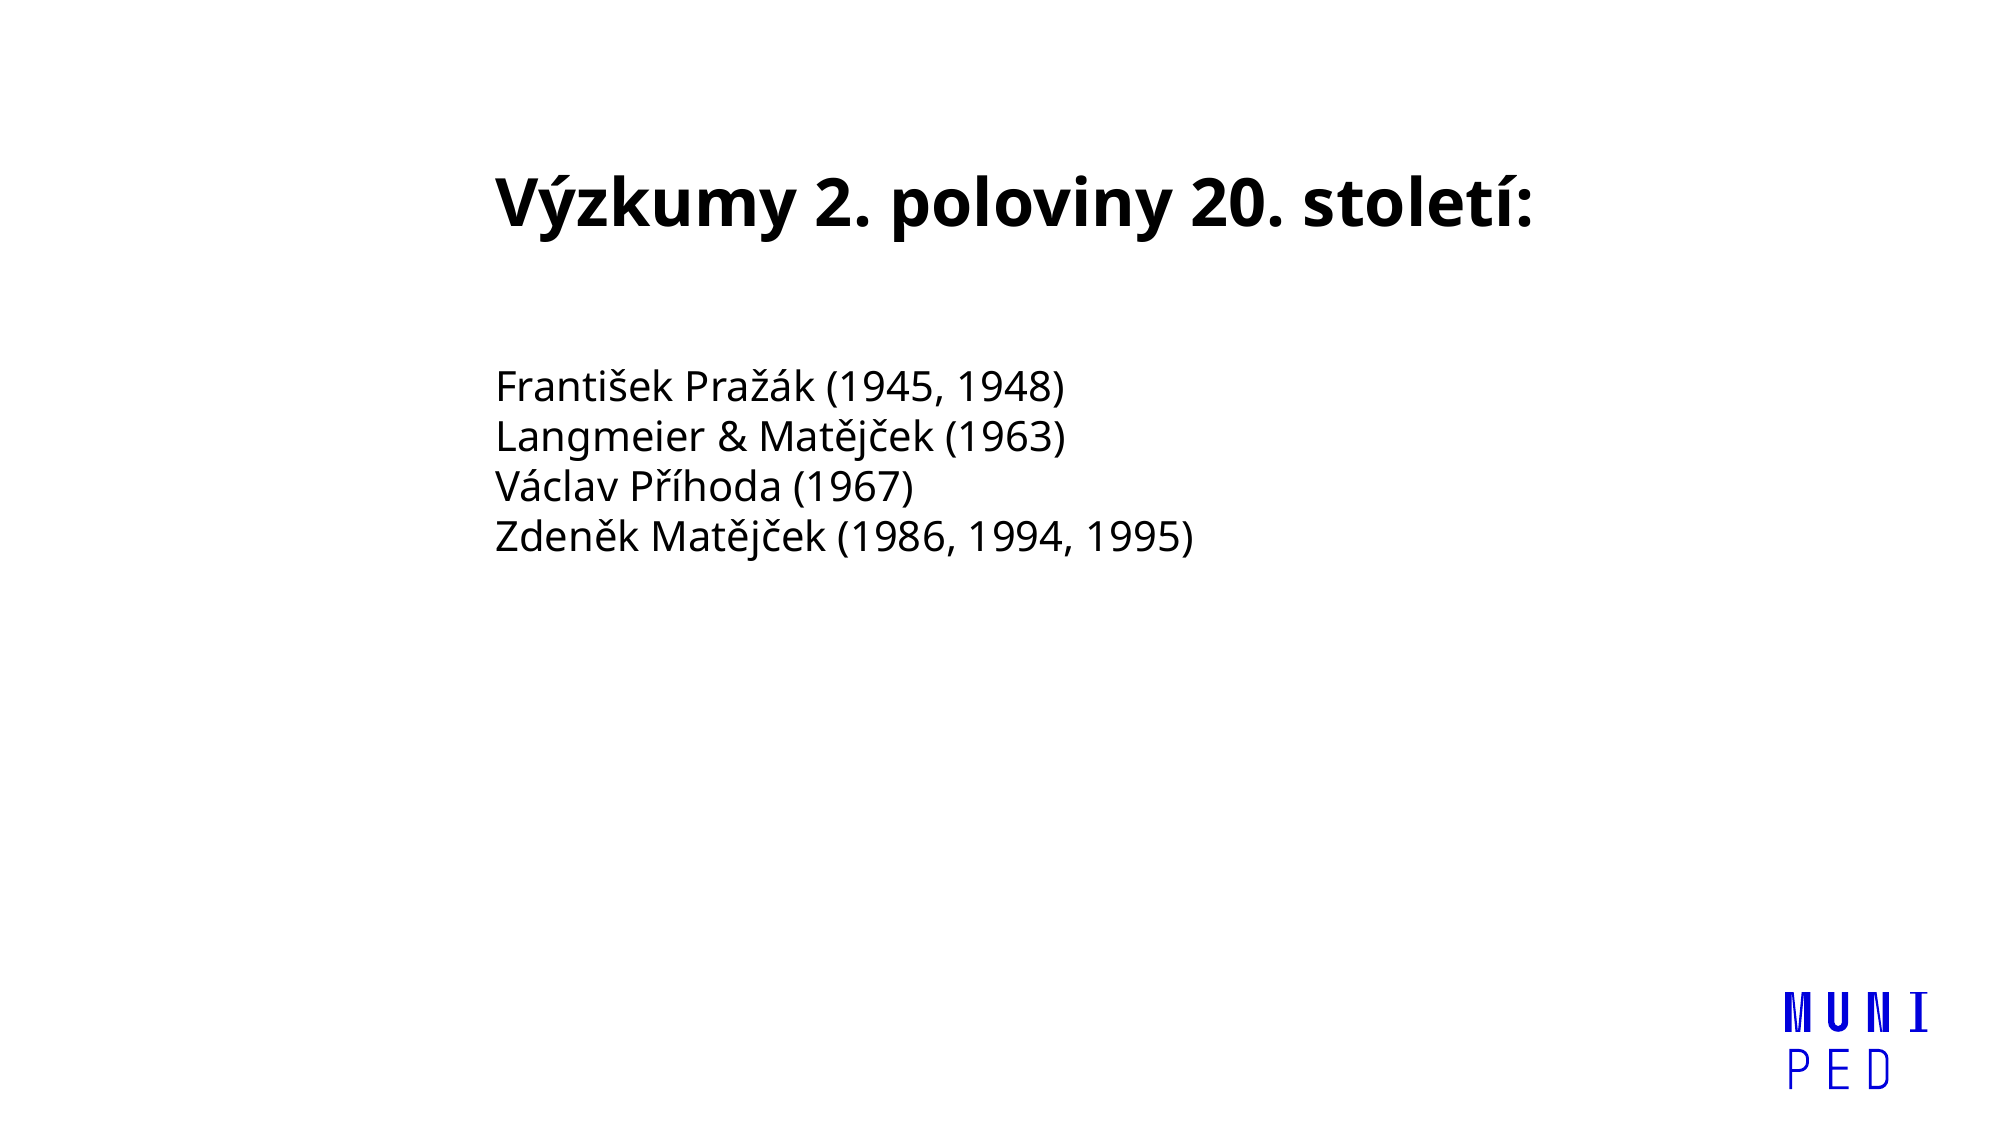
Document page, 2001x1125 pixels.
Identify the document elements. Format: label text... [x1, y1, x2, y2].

text_box Výzkumy 2. poloviny 20. století: František Pražák (1945, 1948) Langmeier & Matějček (1963) Václav Příhoda (1967) Zdeněk Matějček (1986, 1994, 1995) [480, 101, 1594, 799]
